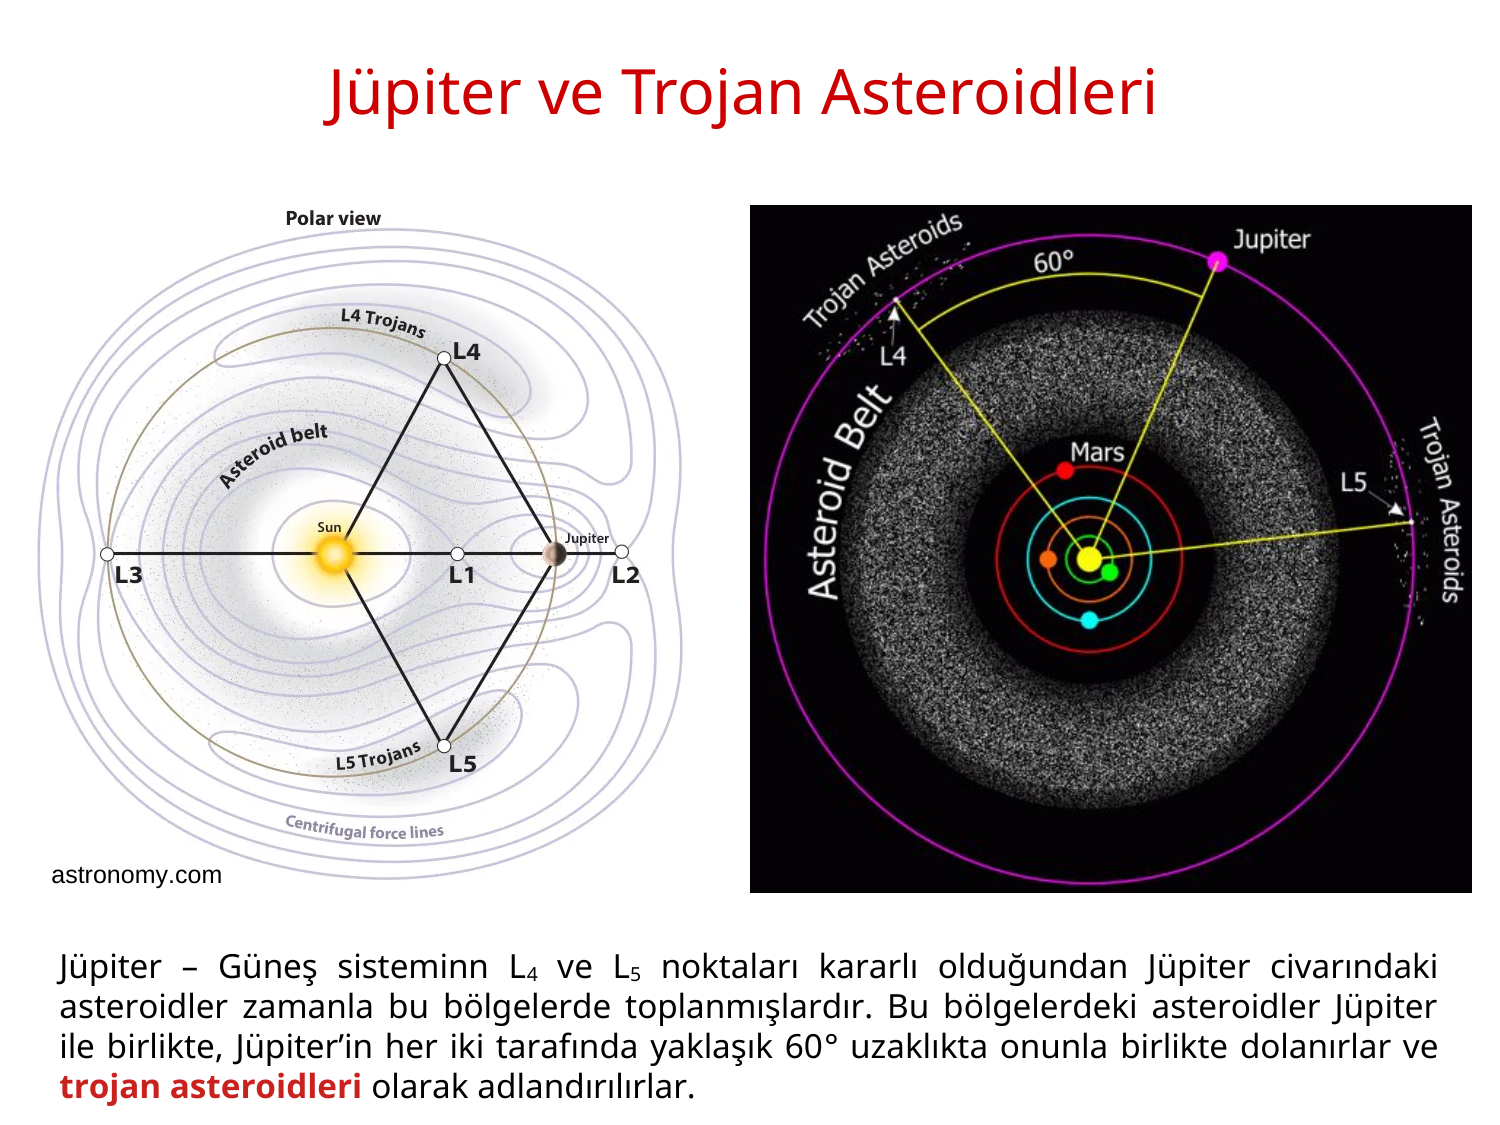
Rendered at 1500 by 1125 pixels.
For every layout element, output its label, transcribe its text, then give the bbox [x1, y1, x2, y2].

picture [10, 192, 697, 896]
title Jüpiter ve Trojan Asteroidleri [69, 45, 1420, 142]
text_box Jüpiter – Güneş sisteminn L4 ve L5 noktaları kararlı olduğundan Jüpiter civarındaki asteroidler zamanla bu bölgelerde toplanmışlardır. Bu bölgelerdeki asteroidler Jüpiter ile birlikte, Jüpiter’in her iki tarafında yaklaşık 60° uzaklıkta onunla birlikte dolanırlar ve trojan asteroidleri olarak adlandırılırlar. [44, 938, 1455, 1113]
text_box astronomy.com [36, 851, 274, 901]
picture [750, 205, 1472, 893]
